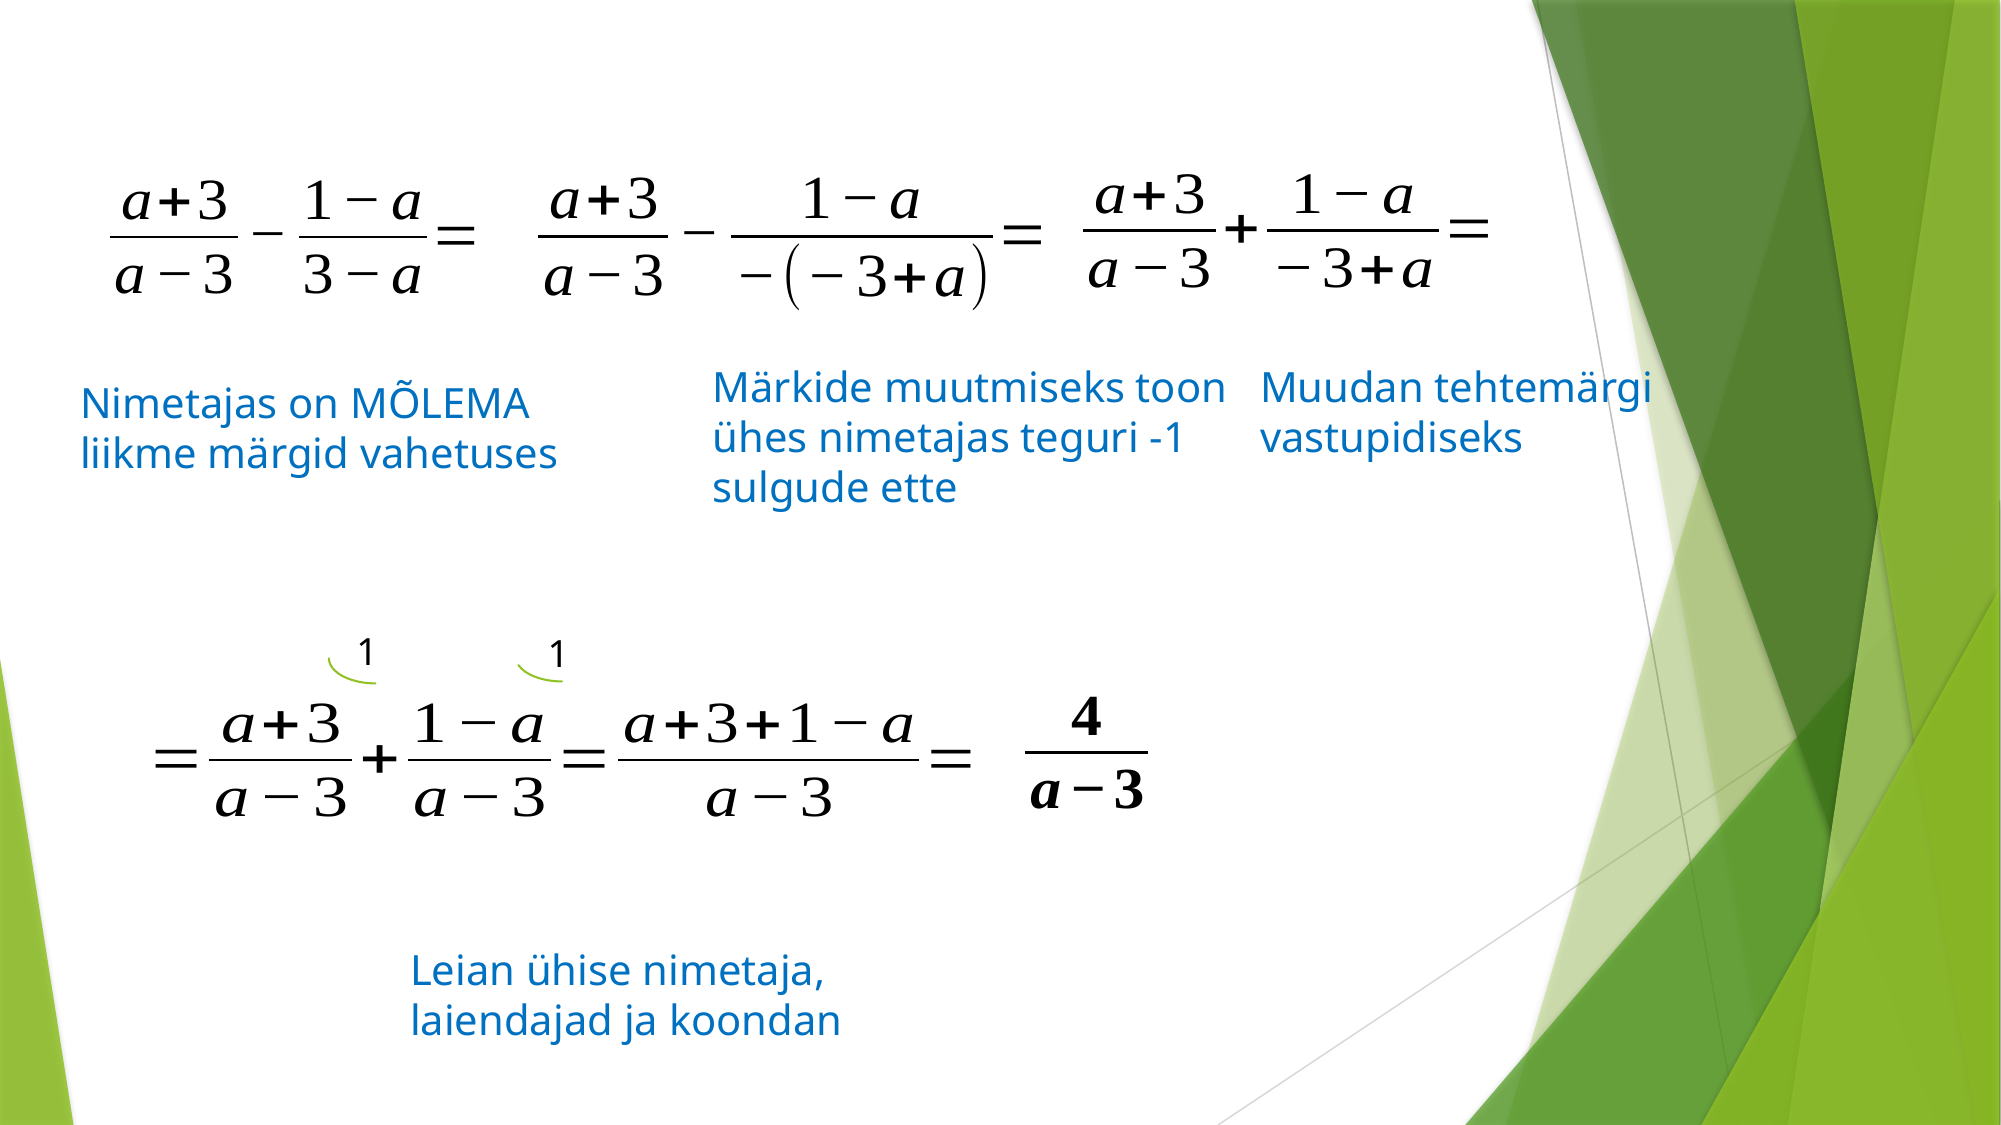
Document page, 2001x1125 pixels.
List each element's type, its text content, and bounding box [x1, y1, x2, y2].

chart [1073, 160, 1504, 300]
chart [100, 167, 489, 306]
text_box Muudan tehtemärgi vastupidiseks [1245, 353, 1794, 469]
chart [528, 163, 1057, 315]
text_box 1 [341, 620, 393, 681]
chart [1015, 683, 1158, 821]
text_box Märkide muutmiseks toon ühes nimetajas teguri -1 sulgude ette [698, 353, 1247, 519]
chart [132, 690, 987, 829]
text_box Nimetajas on MÕLEMA liikme märgid vahetuses [65, 369, 665, 485]
text_box Leian ühise nimetaja, laiendajad ja koondan [395, 936, 1001, 1052]
text_box 1 [532, 622, 584, 683]
